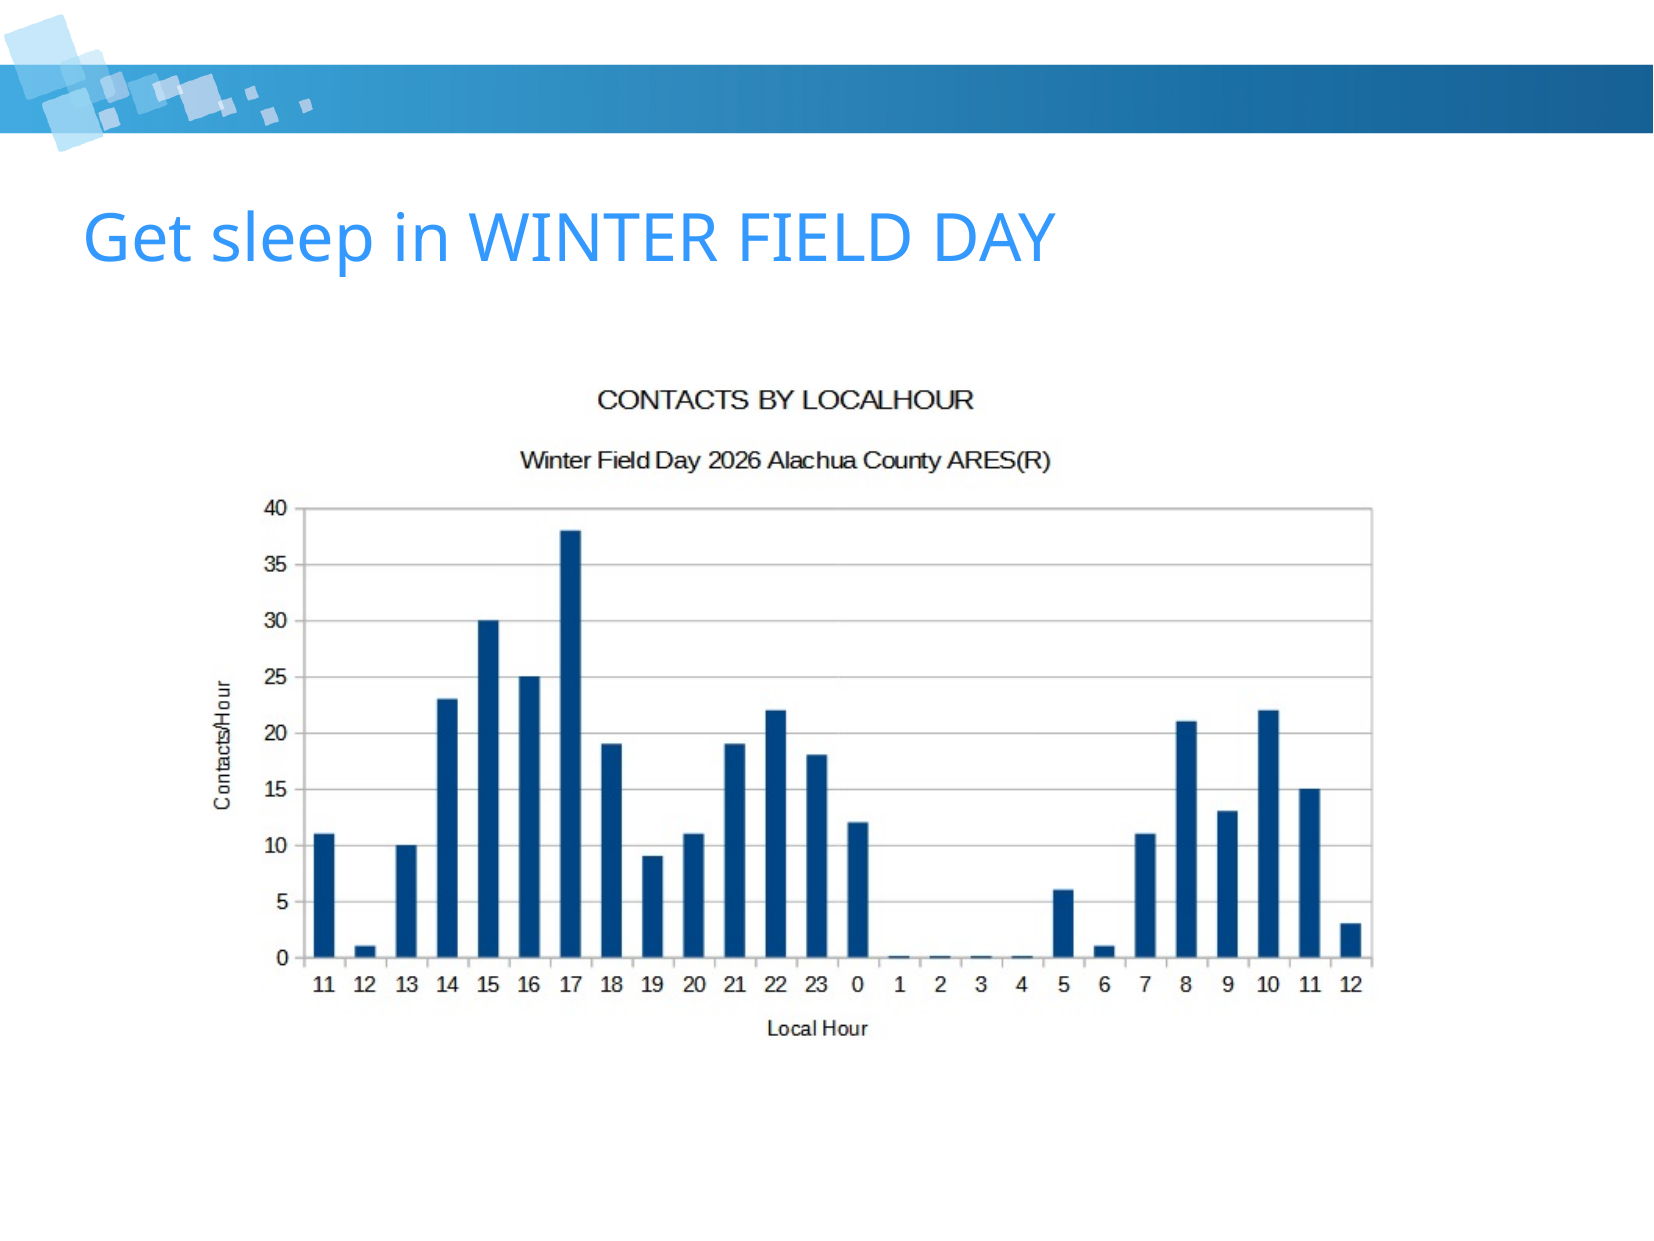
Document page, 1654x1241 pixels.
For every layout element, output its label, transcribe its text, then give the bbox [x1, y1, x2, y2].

title Get sleep in WINTER FIELD DAY [82, 132, 1571, 340]
picture [0, 0, 1653, 1238]
